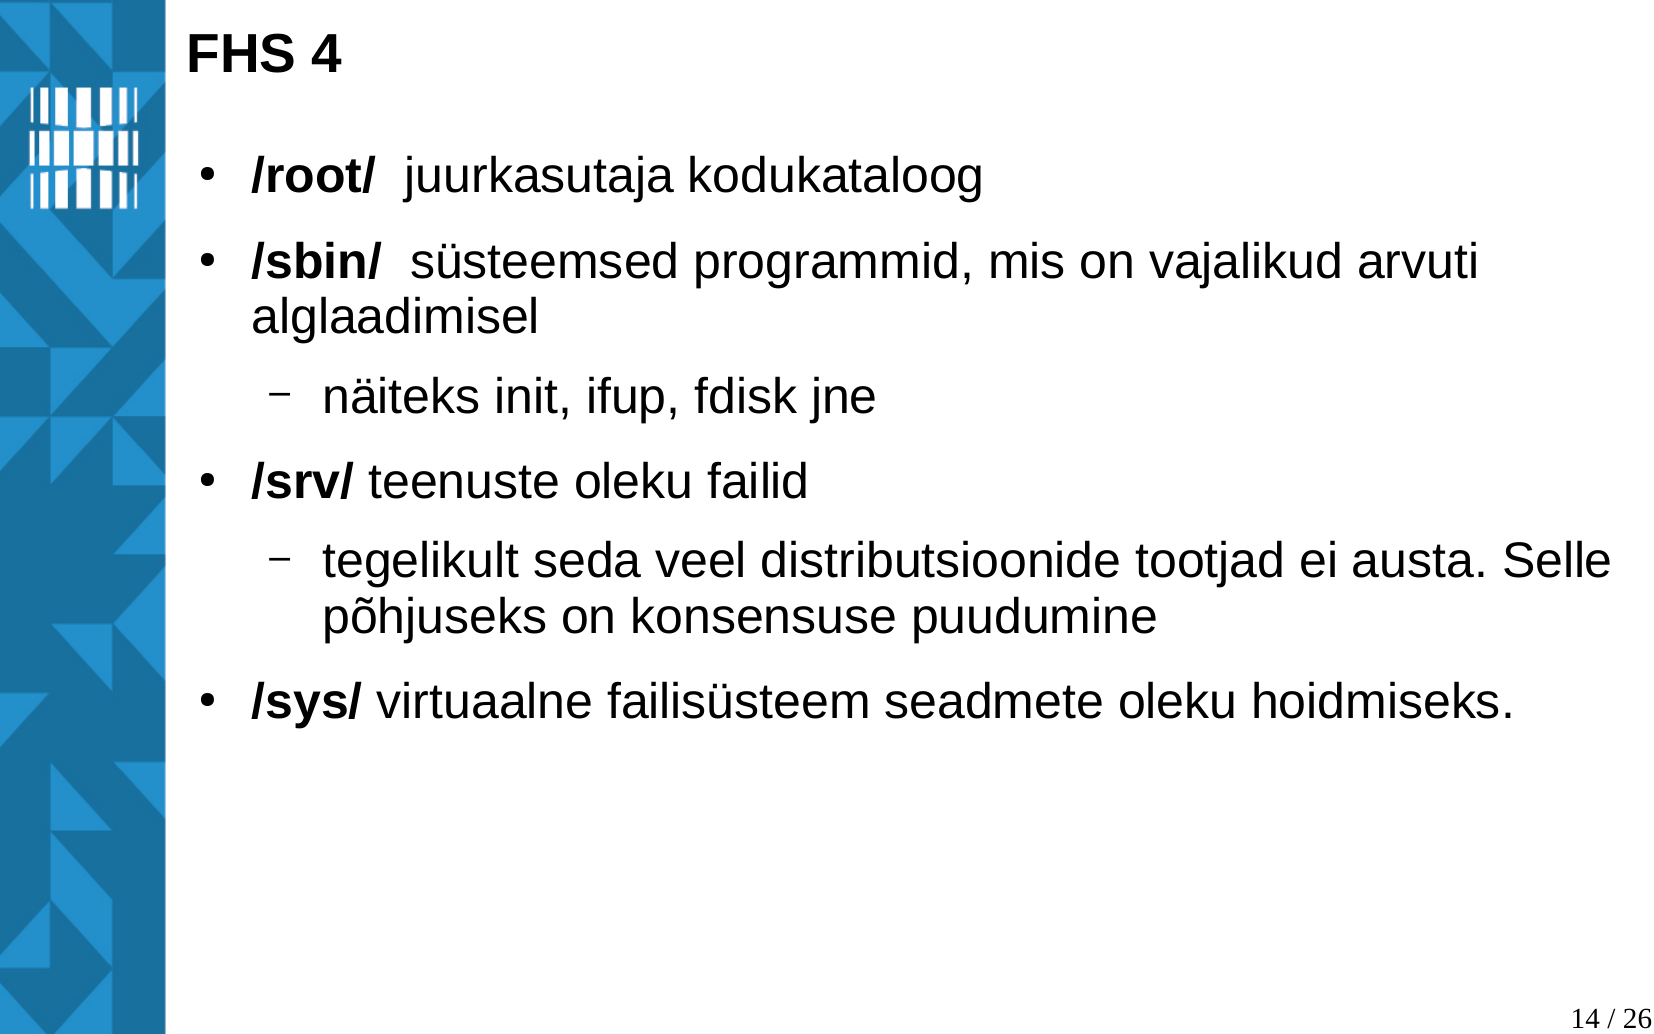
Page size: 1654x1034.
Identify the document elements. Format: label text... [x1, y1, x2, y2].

list /root/ juurkasutaja kodukataloog /sbin/ süsteemsed programmid, mis on vajalikud arvuti alglaadimisel näiteks init, ifup, fdisk jne /srv/ teenuste oleku failid tegelikult seda veel distributsioonide tootjad ei austa. Selle põhjuseks on konsensuse puudumine /sys/ virtuaalne failisüsteem seadmete oleku hoidmiseks. [180, 147, 1636, 841]
title FHS 4 [186, 1, 1589, 105]
